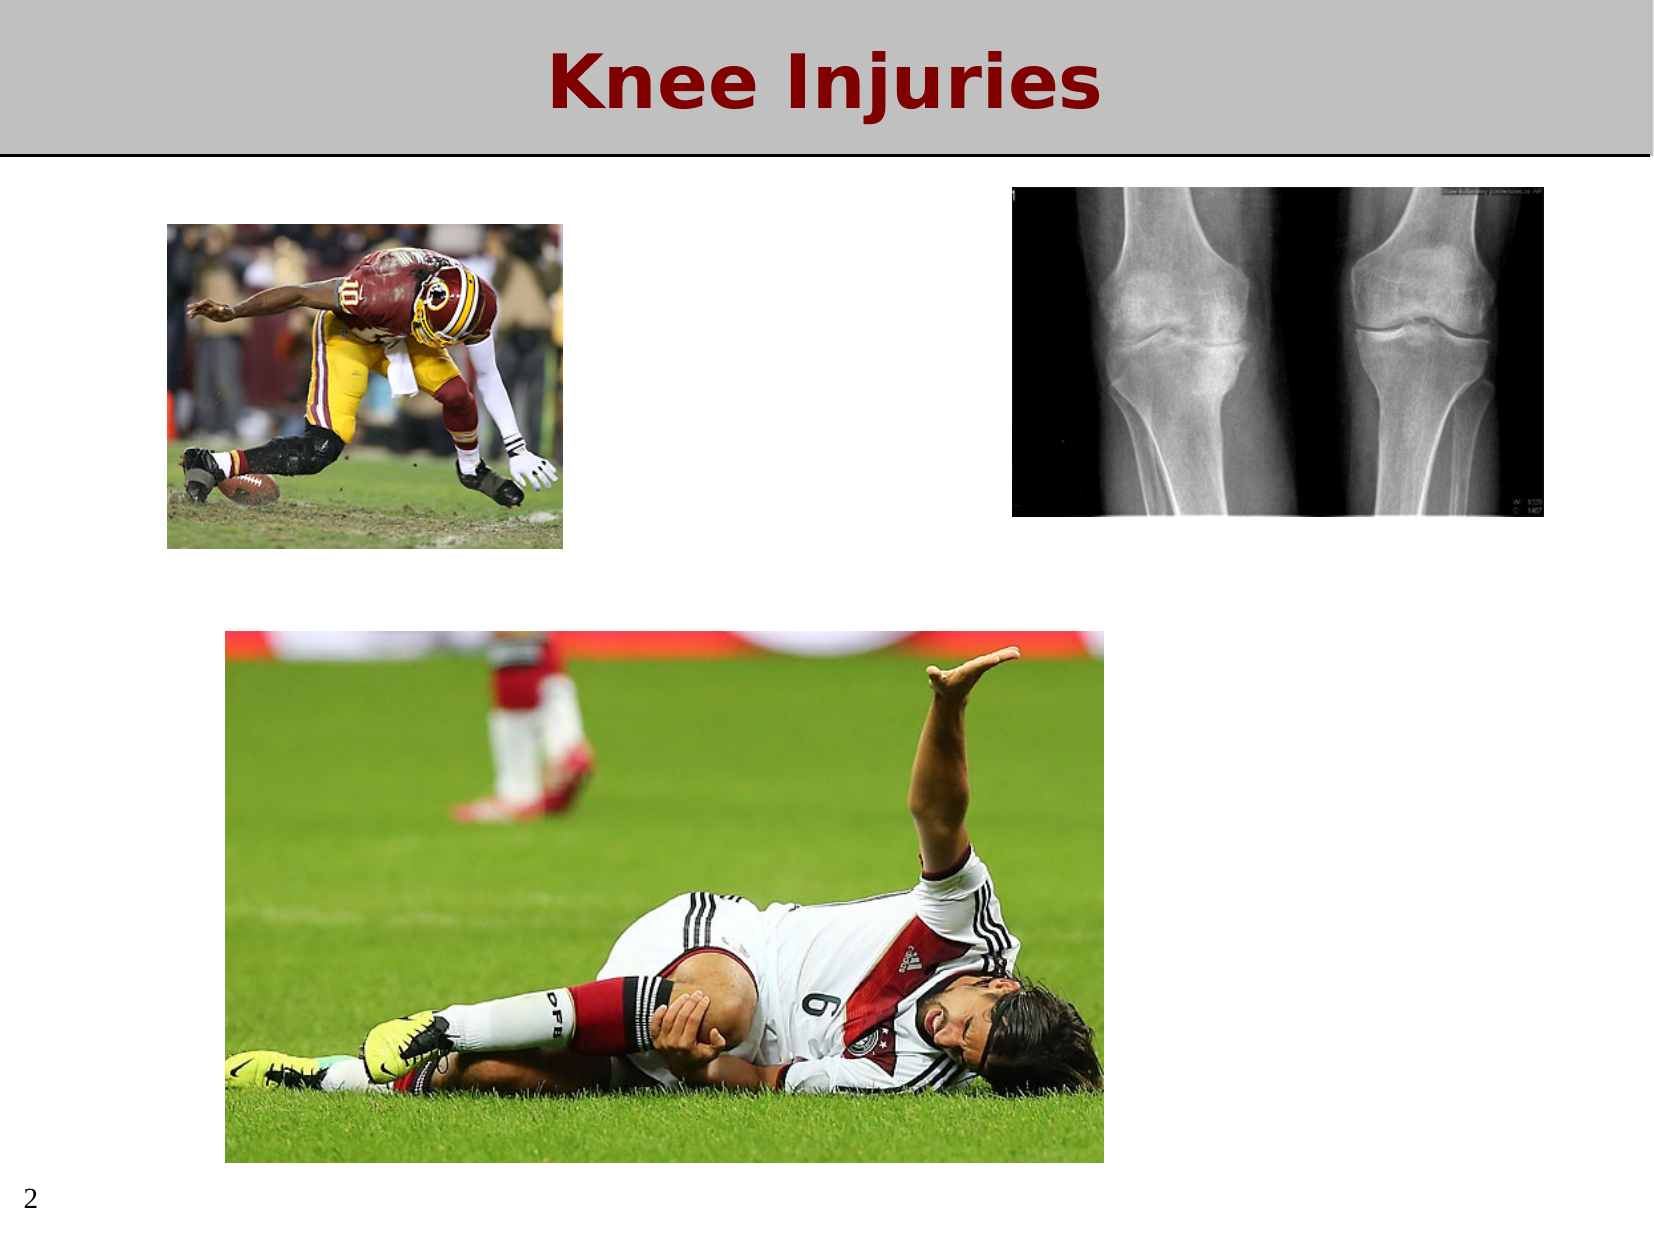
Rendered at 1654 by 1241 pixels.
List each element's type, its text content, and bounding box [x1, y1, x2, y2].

text_box [0, 0, 1654, 156]
picture [167, 224, 563, 549]
picture [225, 631, 1104, 1163]
text_box Knee Injuries [0, 31, 1651, 134]
picture [1012, 187, 1544, 517]
